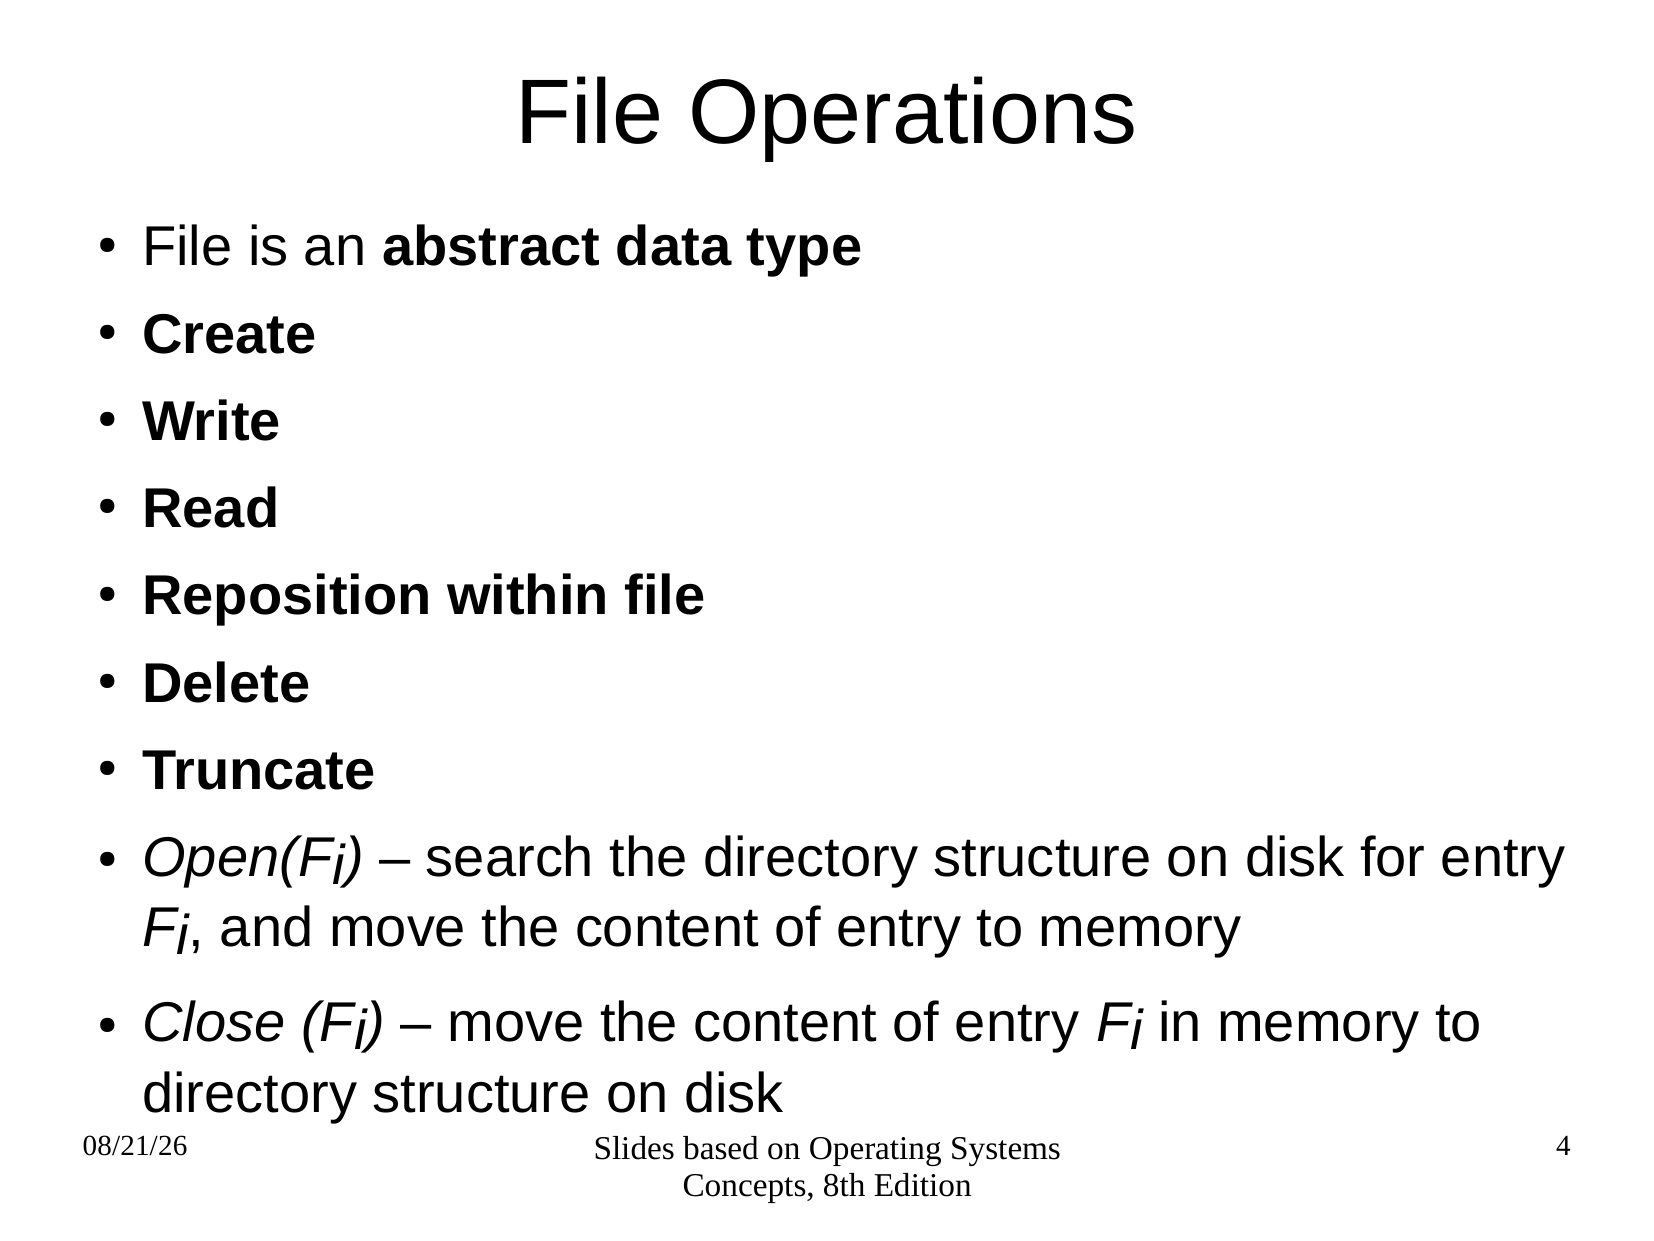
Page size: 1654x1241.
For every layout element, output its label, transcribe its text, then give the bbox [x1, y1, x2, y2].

list File is an abstract data type Create Write Read Reposition within file Delete Truncate Open(Fi) – search the directory structure on disk for entry Fi, and move the content of entry to memory Close (Fi) – move the content of entry Fi in memory to directory structure on disk [82, 215, 1571, 1126]
title File Operations [82, 8, 1571, 215]
